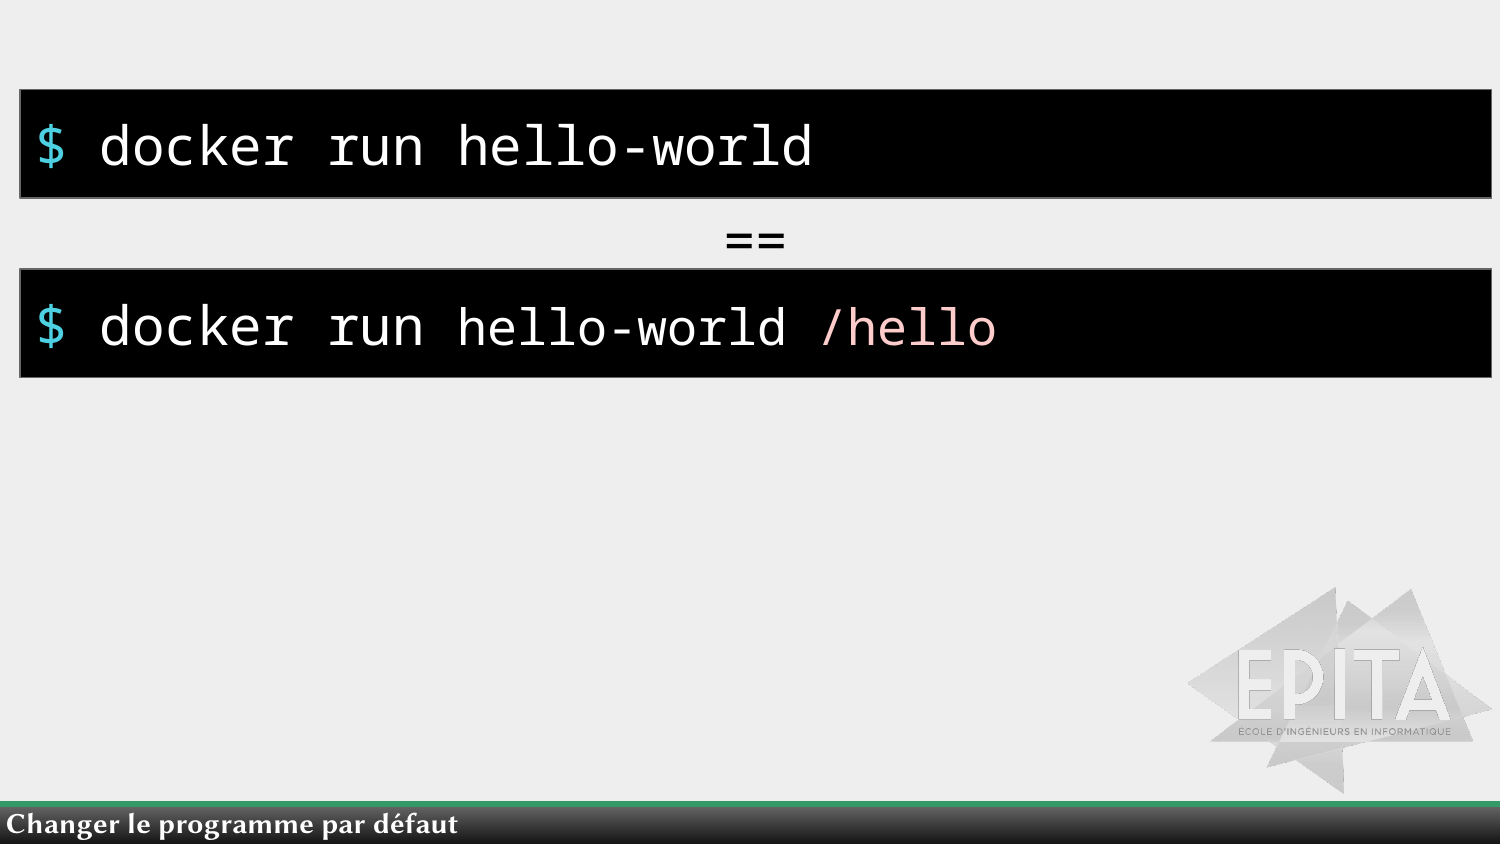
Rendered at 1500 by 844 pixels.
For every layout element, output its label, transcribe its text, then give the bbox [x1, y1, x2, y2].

title Changer le programme par défaut [5, 801, 1075, 844]
picture [1187, 587, 1492, 794]
text_box $ docker run hello-world /hello [20, 269, 1492, 378]
text_box == [21, 198, 1490, 269]
text_box $ docker run hello-world [20, 89, 1492, 198]
